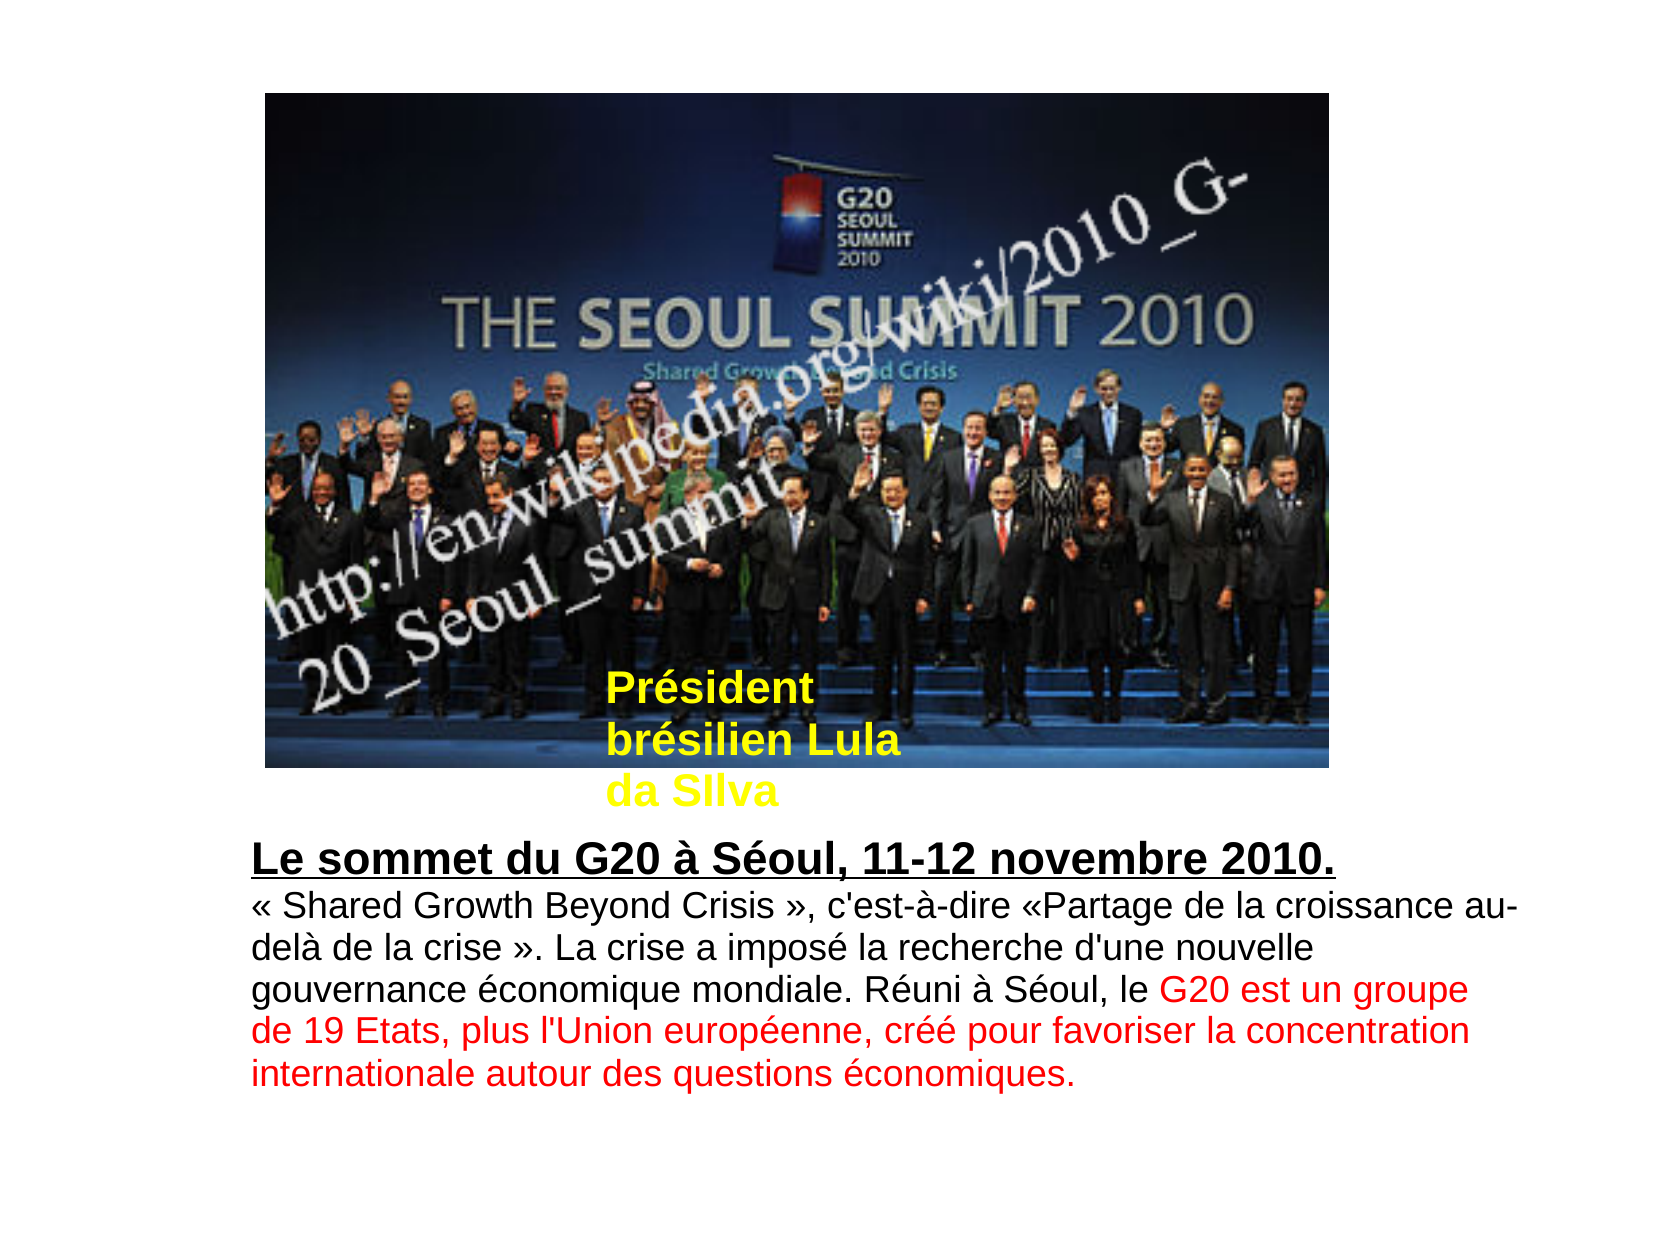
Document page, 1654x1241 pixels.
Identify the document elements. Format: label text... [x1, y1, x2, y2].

picture [265, 93, 1329, 768]
text_box Le sommet du G20 à Séoul, 11-12 novembre 2010. « Shared Growth Beyond Crisis », c'est-à-dire «Partage de la croissance au-delà de la crise ». La crise a imposé la recherche d'une nouvelle gouvernance économique mondiale. Réuni à Séoul, le G20 est un groupe de 19 Etats, plus l'Union européenne, créé pour favoriser la concentration internationale autour des questions économiques. [236, 825, 1536, 1103]
text_box Président brésilien Lula da SIlva [590, 655, 945, 827]
